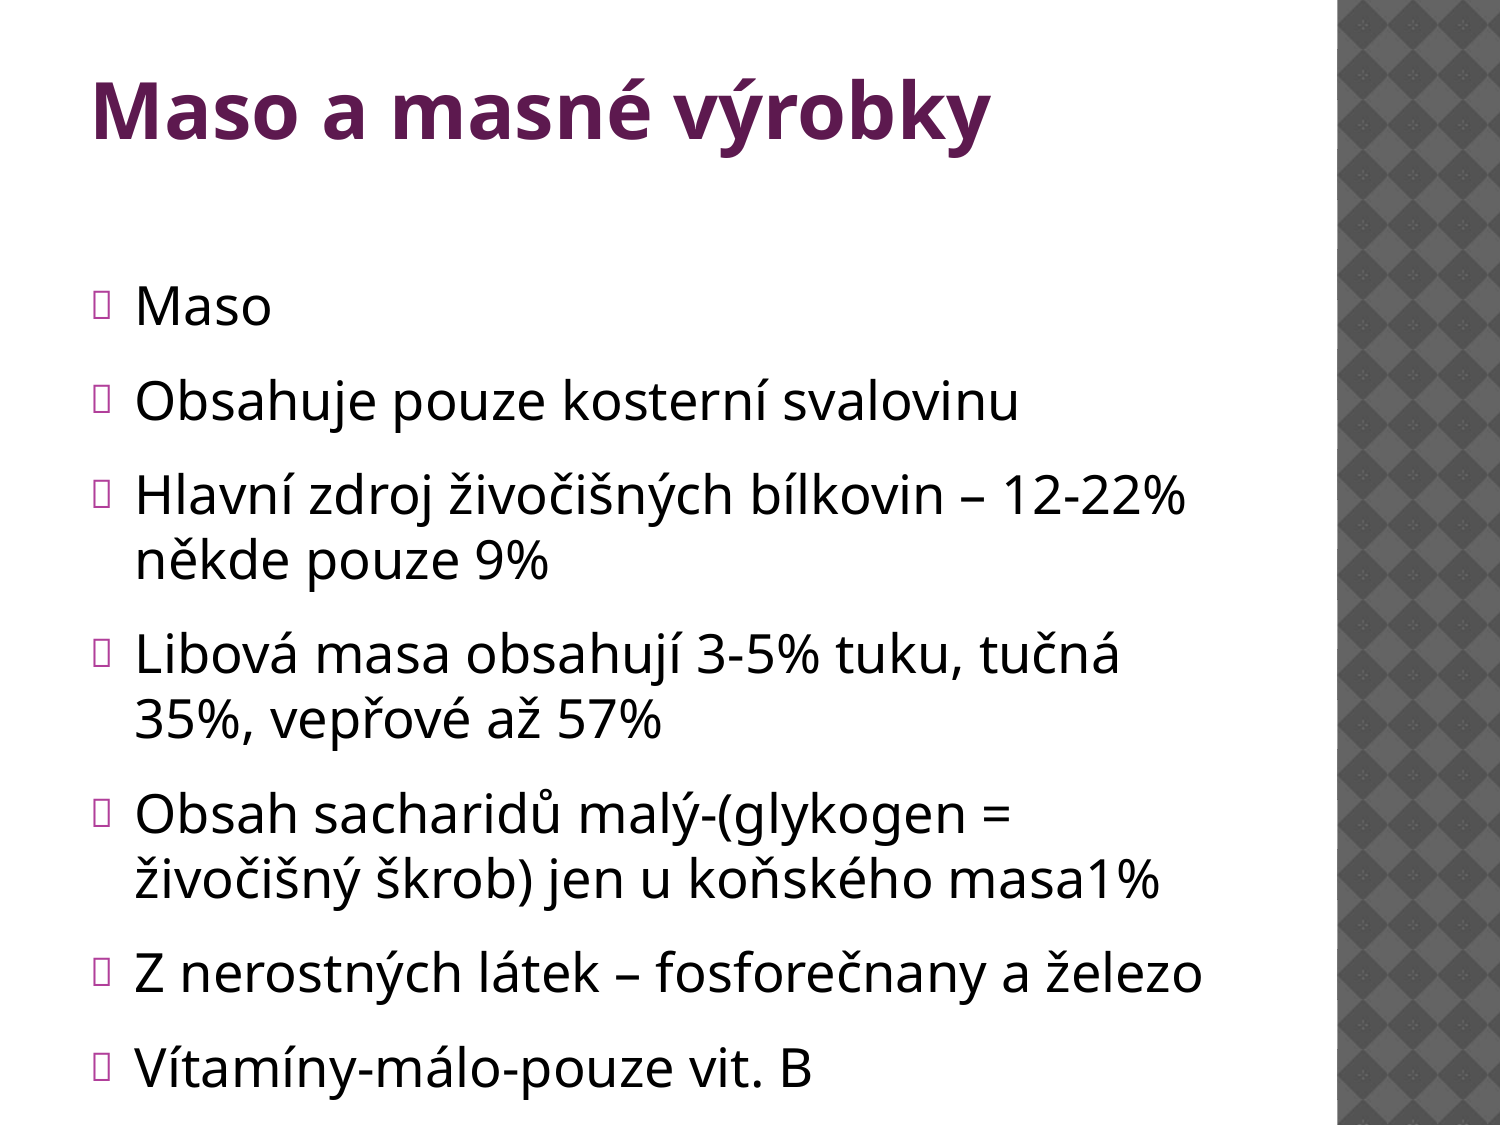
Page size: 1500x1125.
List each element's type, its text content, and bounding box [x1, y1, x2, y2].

title Maso a masné výrobky [75, 52, 1263, 240]
list Maso Obsahuje pouze kosterní svalovinu Hlavní zdroj živočišných bílkovin – 12-22% někde pouze 9% Libová masa obsahují 3-5% tuku, tučná 35%, vepřové až 57% Obsah sacharidů malý-(glykogen = živočišný škrob) jen u koňského masa1% Z nerostných látek – fosforečnany a železo Vítamíny-málo-pouze vit. B Obsah vody – 35-79% [75, 264, 1263, 1059]
picture [1337, 0, 1500, 1125]
